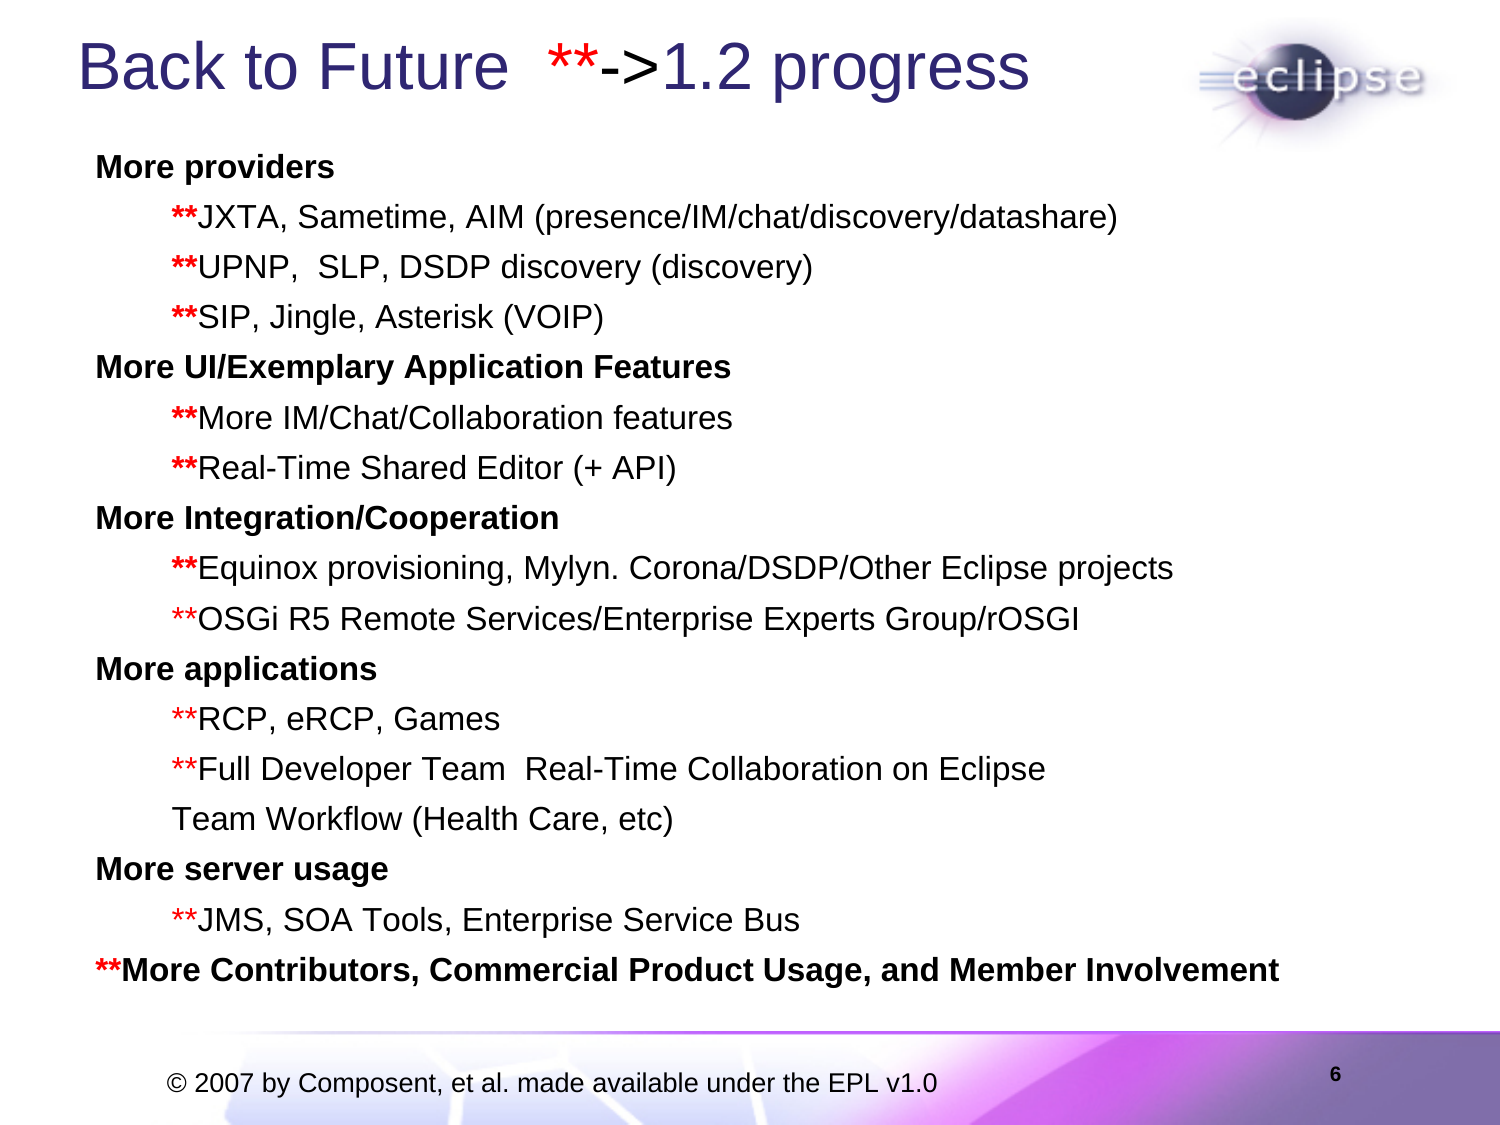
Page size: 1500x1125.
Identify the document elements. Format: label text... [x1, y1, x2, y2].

picture [1164, 17, 1465, 152]
title Back to Future **->1.2 progress [62, 31, 1225, 122]
picture [92, 1031, 1500, 1125]
list More providers **JXTA, Sametime, AIM (presence/IM/chat/discovery/datashare) **UPNP, SLP, DSDP discovery (discovery) **SIP, Jingle, Asterisk (VOIP) More UI/Exemplary Application Features **More IM/Chat/Collaboration features **Real-Time Shared Editor (+ API) More Integration/Cooperation **Equinox provisioning, Mylyn. Corona/DSDP/Other Eclipse projects **OSGi R5 Remote Services/Enterprise Experts Group/rOSGI More applications **RCP, eRCP, Games **Full Developer Team Real-Time Collaboration on Eclipse Team Workflow (Health Care, etc) More server usage **JMS, SOA Tools, Enterprise Service Bus **More Contributors, Commercial Product Usage, and Member Involvement [95, 152, 1406, 1032]
